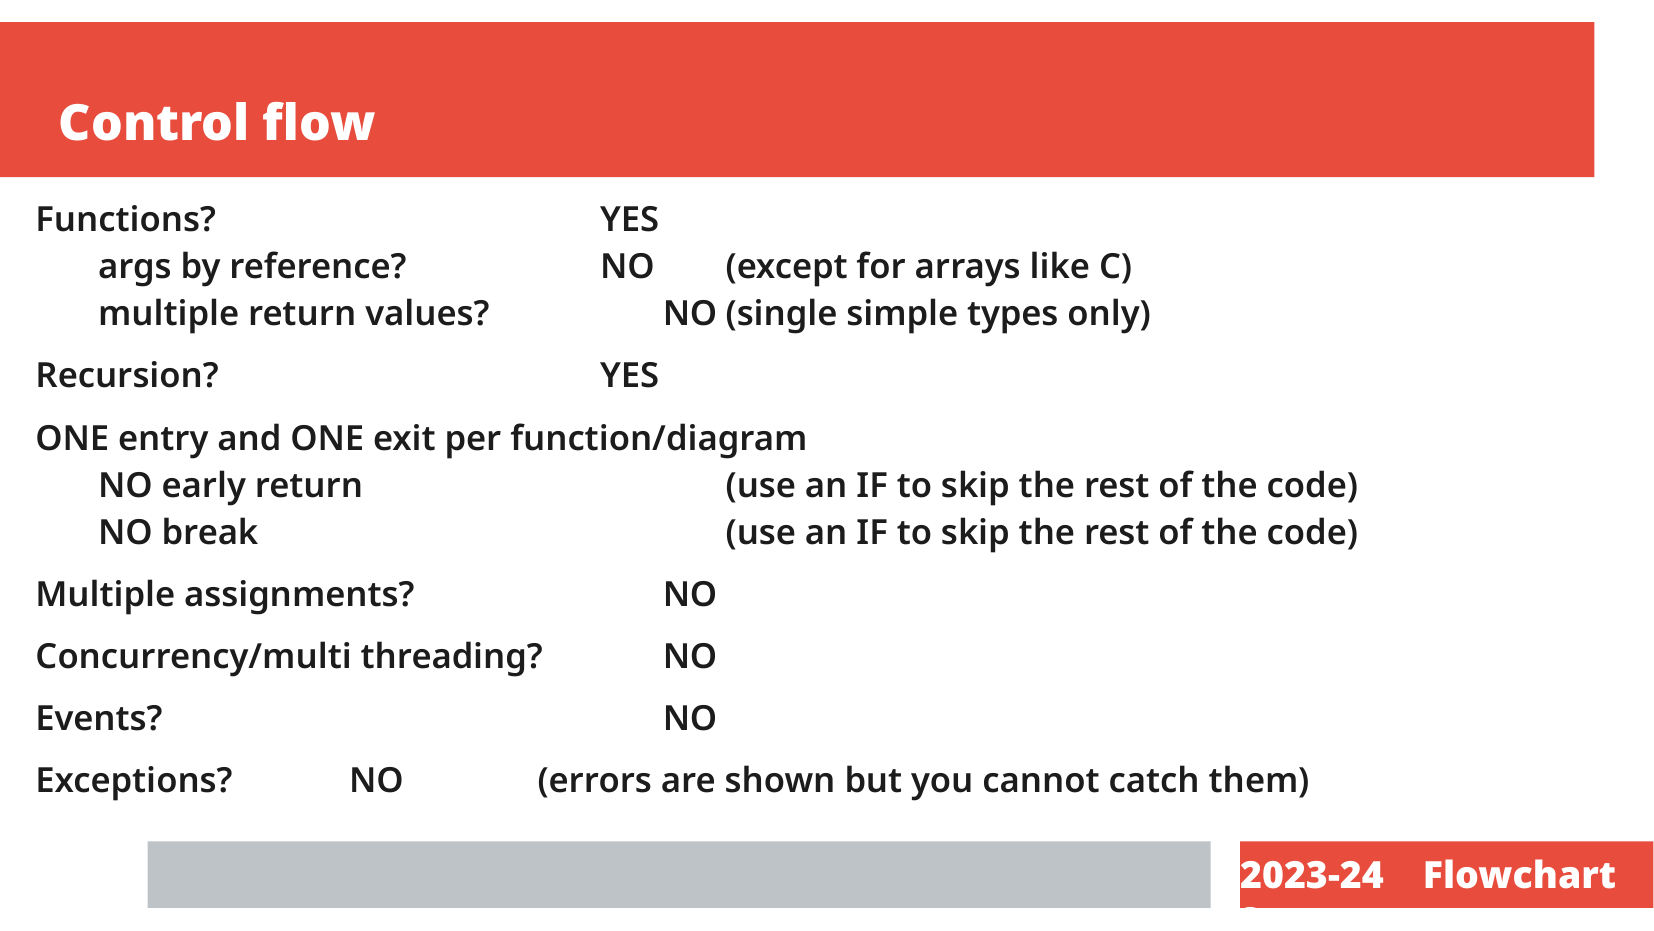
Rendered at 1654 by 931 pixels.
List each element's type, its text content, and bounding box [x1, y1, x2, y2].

title Control flow [59, 44, 1595, 156]
list Functions? YES args by reference? NO (except for arrays like C) multiple return values? NO (single simple types only) Recursion? YES ONE entry and ONE exit per function/diagram NO early return (use an IF to skip the rest of the code) NO break (use an IF to skip the rest of the code) Multiple assignments? NO Concurrency/multi threading? NO Events? NO Exceptions? NO (errors are shown but you cannot catch them) [35, 194, 1619, 820]
